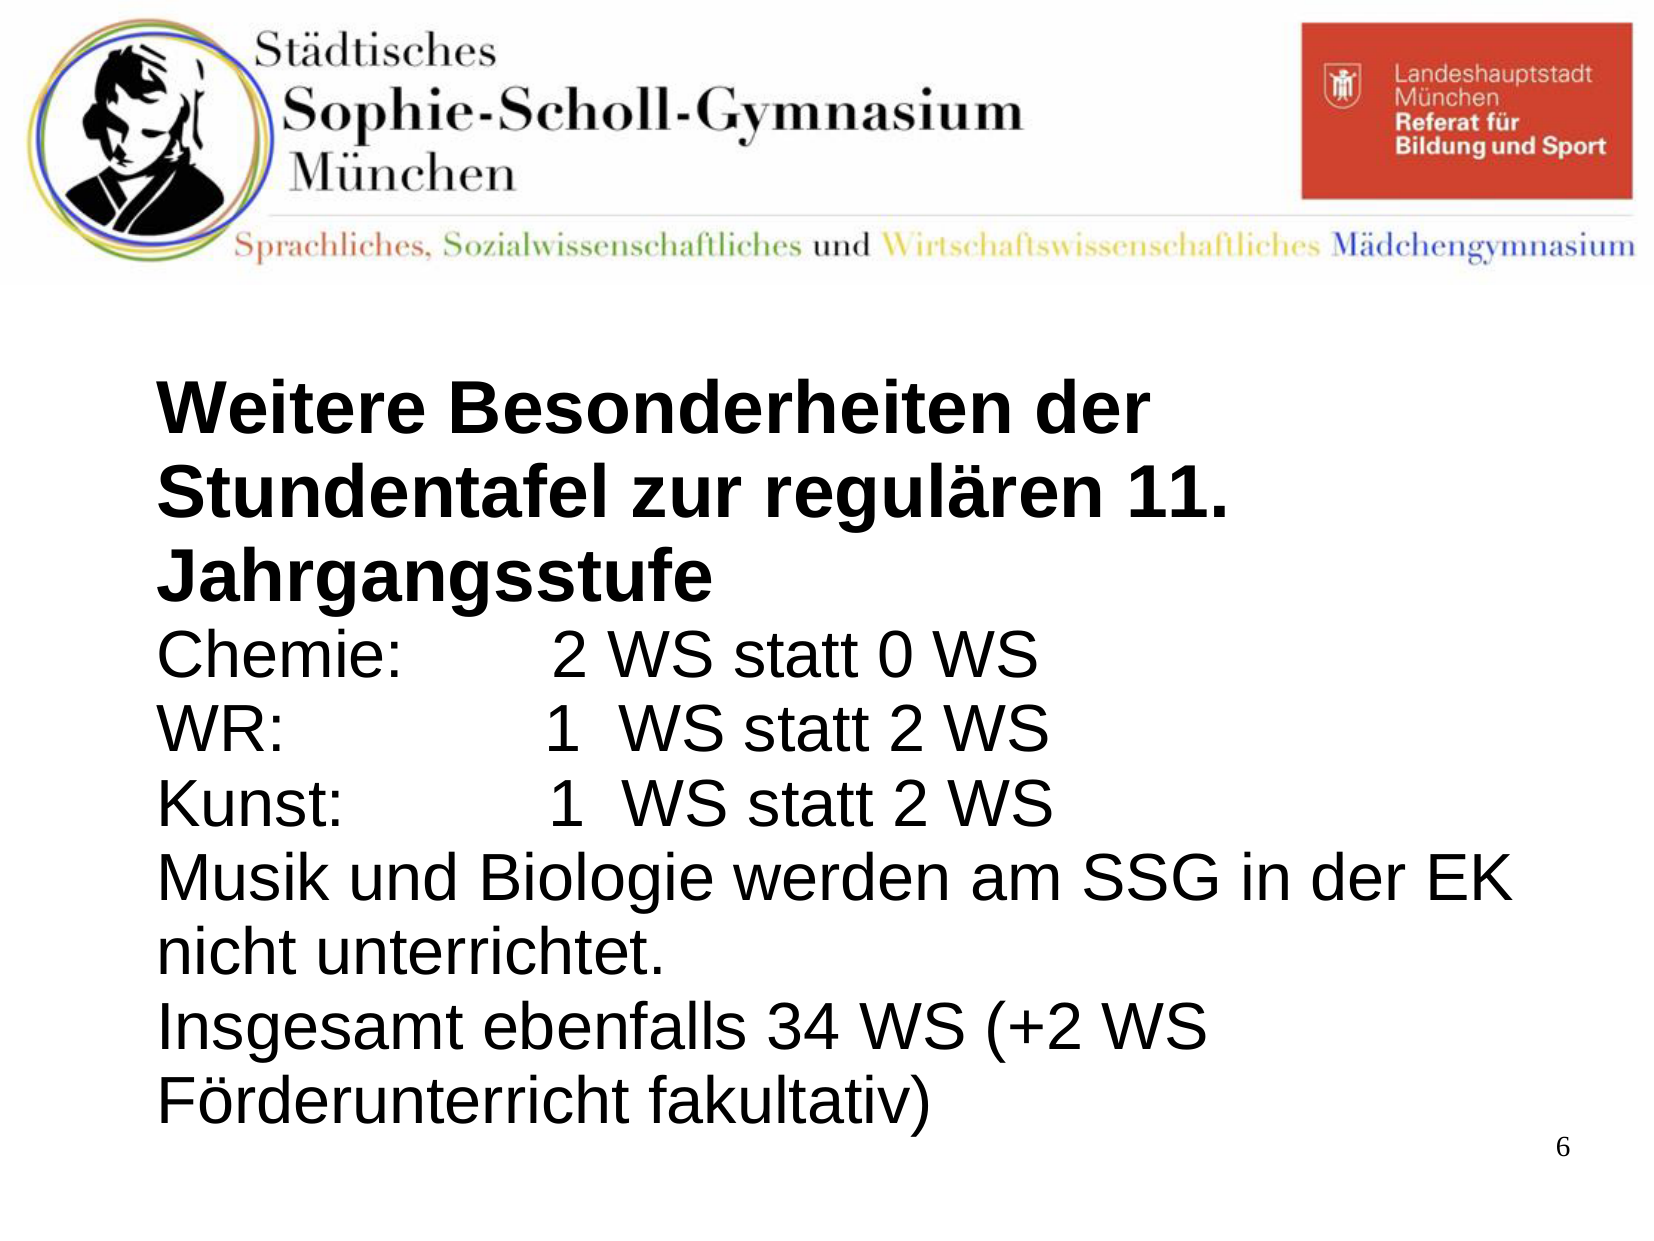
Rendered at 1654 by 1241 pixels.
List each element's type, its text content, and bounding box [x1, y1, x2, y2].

picture [0, 0, 1654, 285]
text_box Weitere Besonderheiten der Stundentafel zur regulären 11. Jahrgangsstufe Chemie: 2 WS statt 0 WS WR: 1 WS statt 2 WS Kunst: 1 WS statt 2 WS Musik und Biologie werden am SSG in der EK nicht unterrichtet. Insgesamt ebenfalls 34 WS (+2 WS Förderunterricht fakultativ) [141, 354, 1600, 1194]
